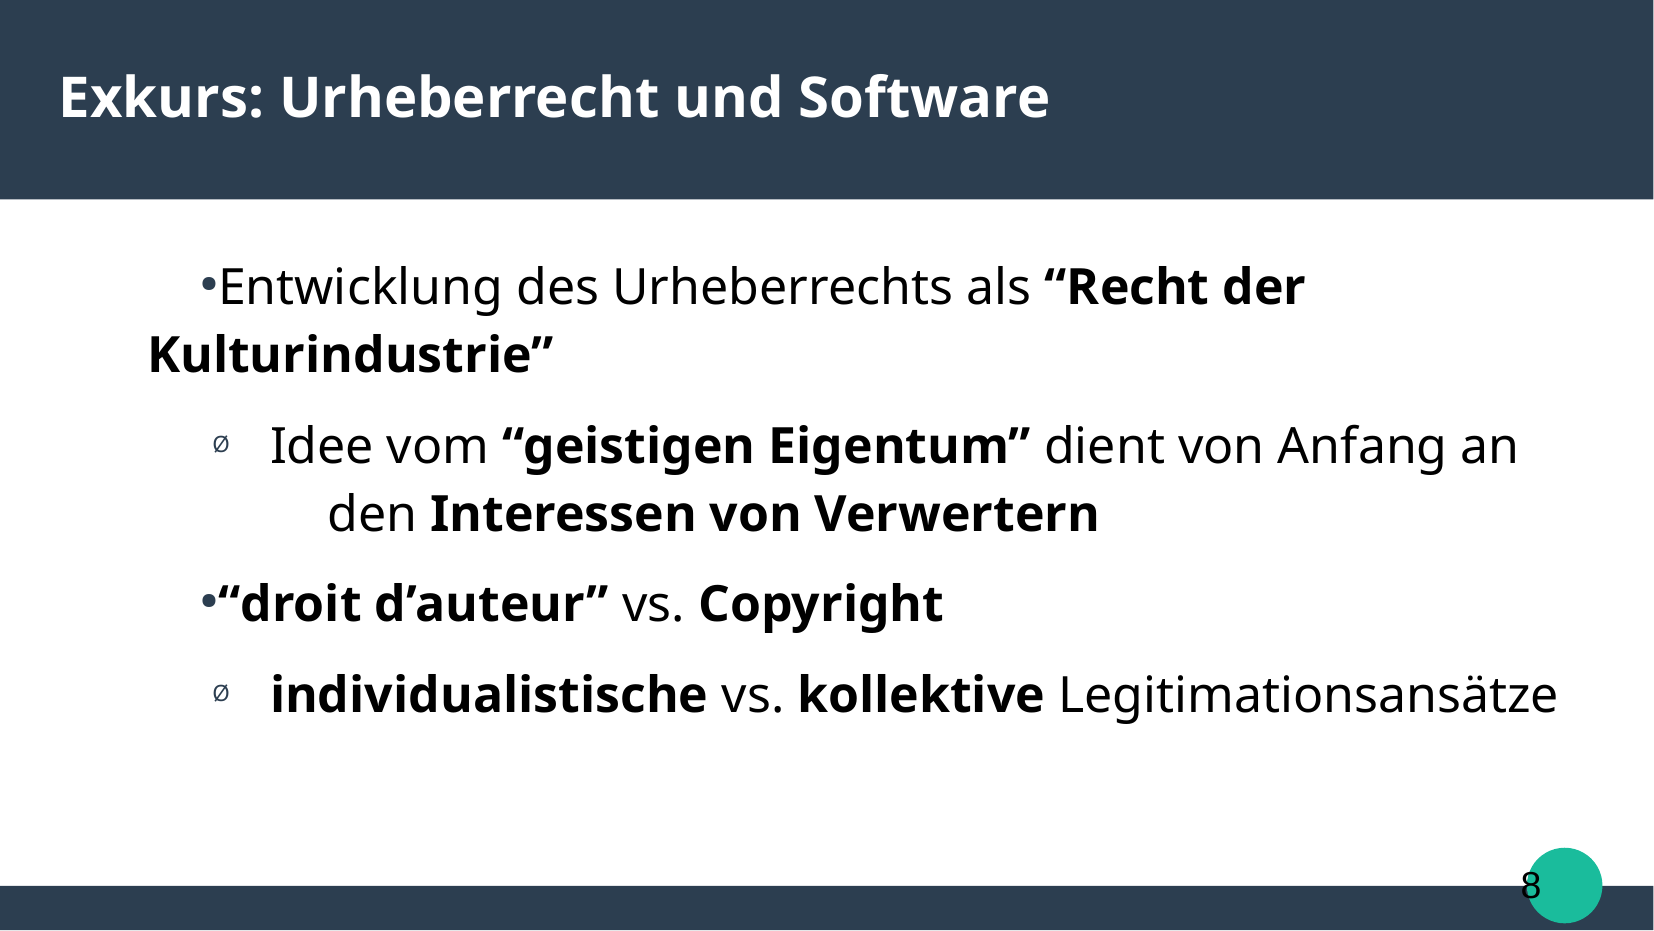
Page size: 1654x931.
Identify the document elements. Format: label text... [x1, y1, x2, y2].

title Exkurs: Urheberrecht und Software [59, 37, 1595, 155]
list Entwicklung des Urheberrechts als “Recht der Kulturindustrie” Idee vom “geistigen Eigentum” dient von Anfang an den Interessen von Verwertern “droit d’auteur” vs. Copyright individualistische vs. kollektive Legitimationsansätze [59, 243, 1595, 864]
